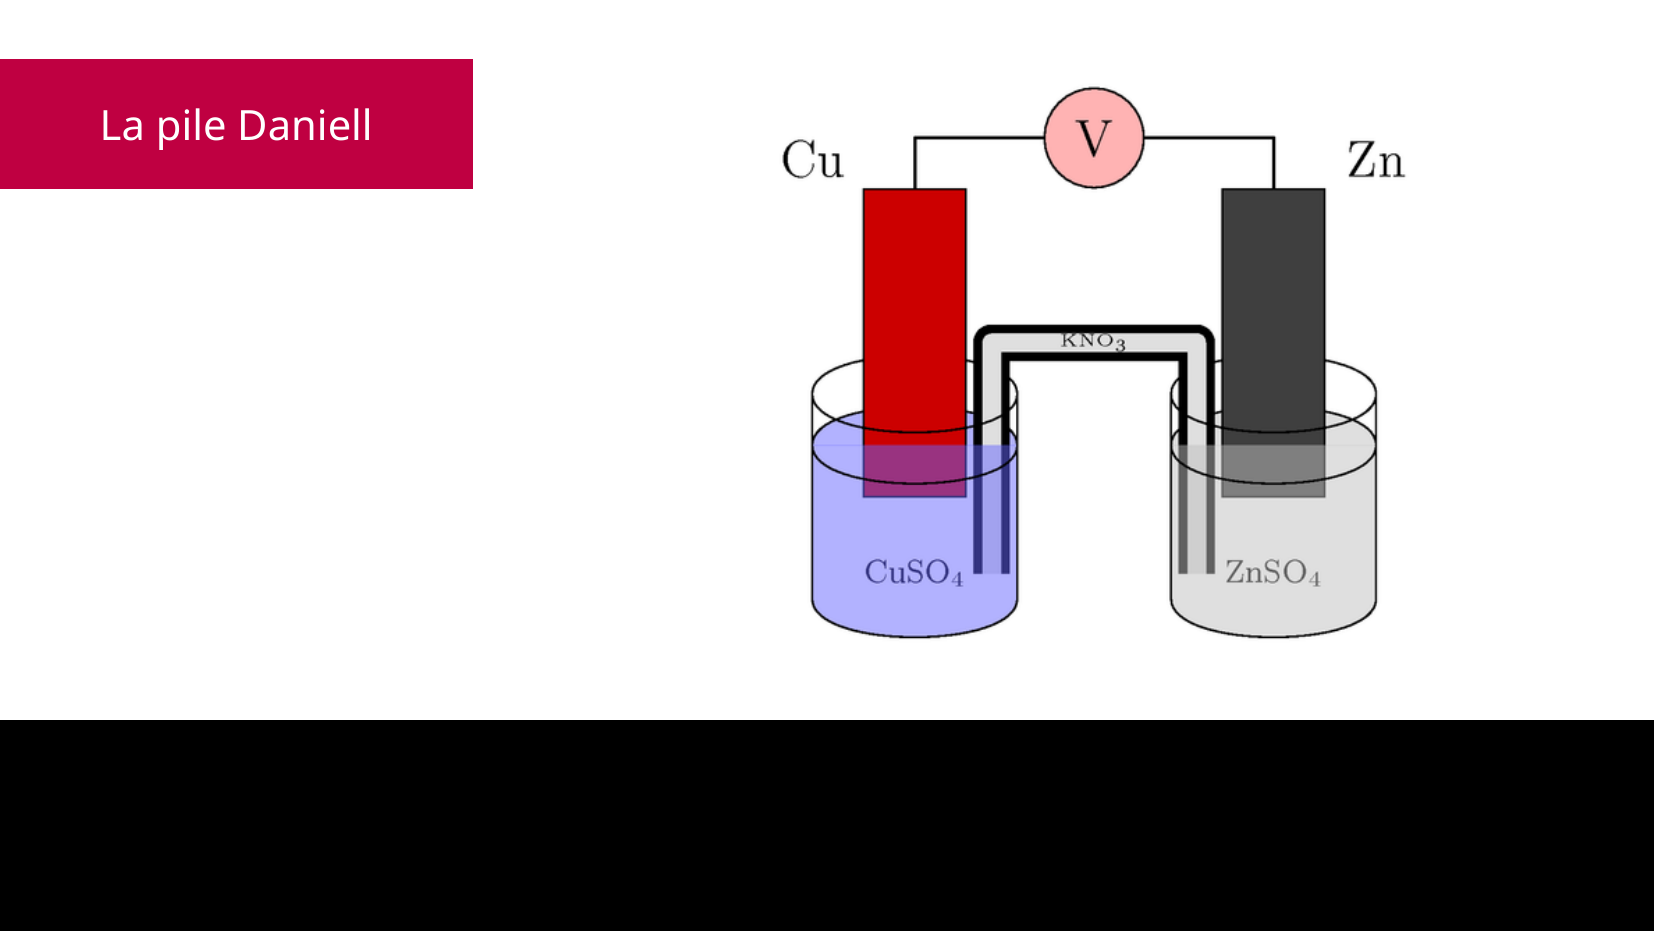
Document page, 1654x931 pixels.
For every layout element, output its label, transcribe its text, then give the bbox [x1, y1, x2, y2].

text_box La pile Daniell [0, 59, 473, 189]
picture [745, 70, 1441, 669]
text_box [0, 720, 1654, 931]
